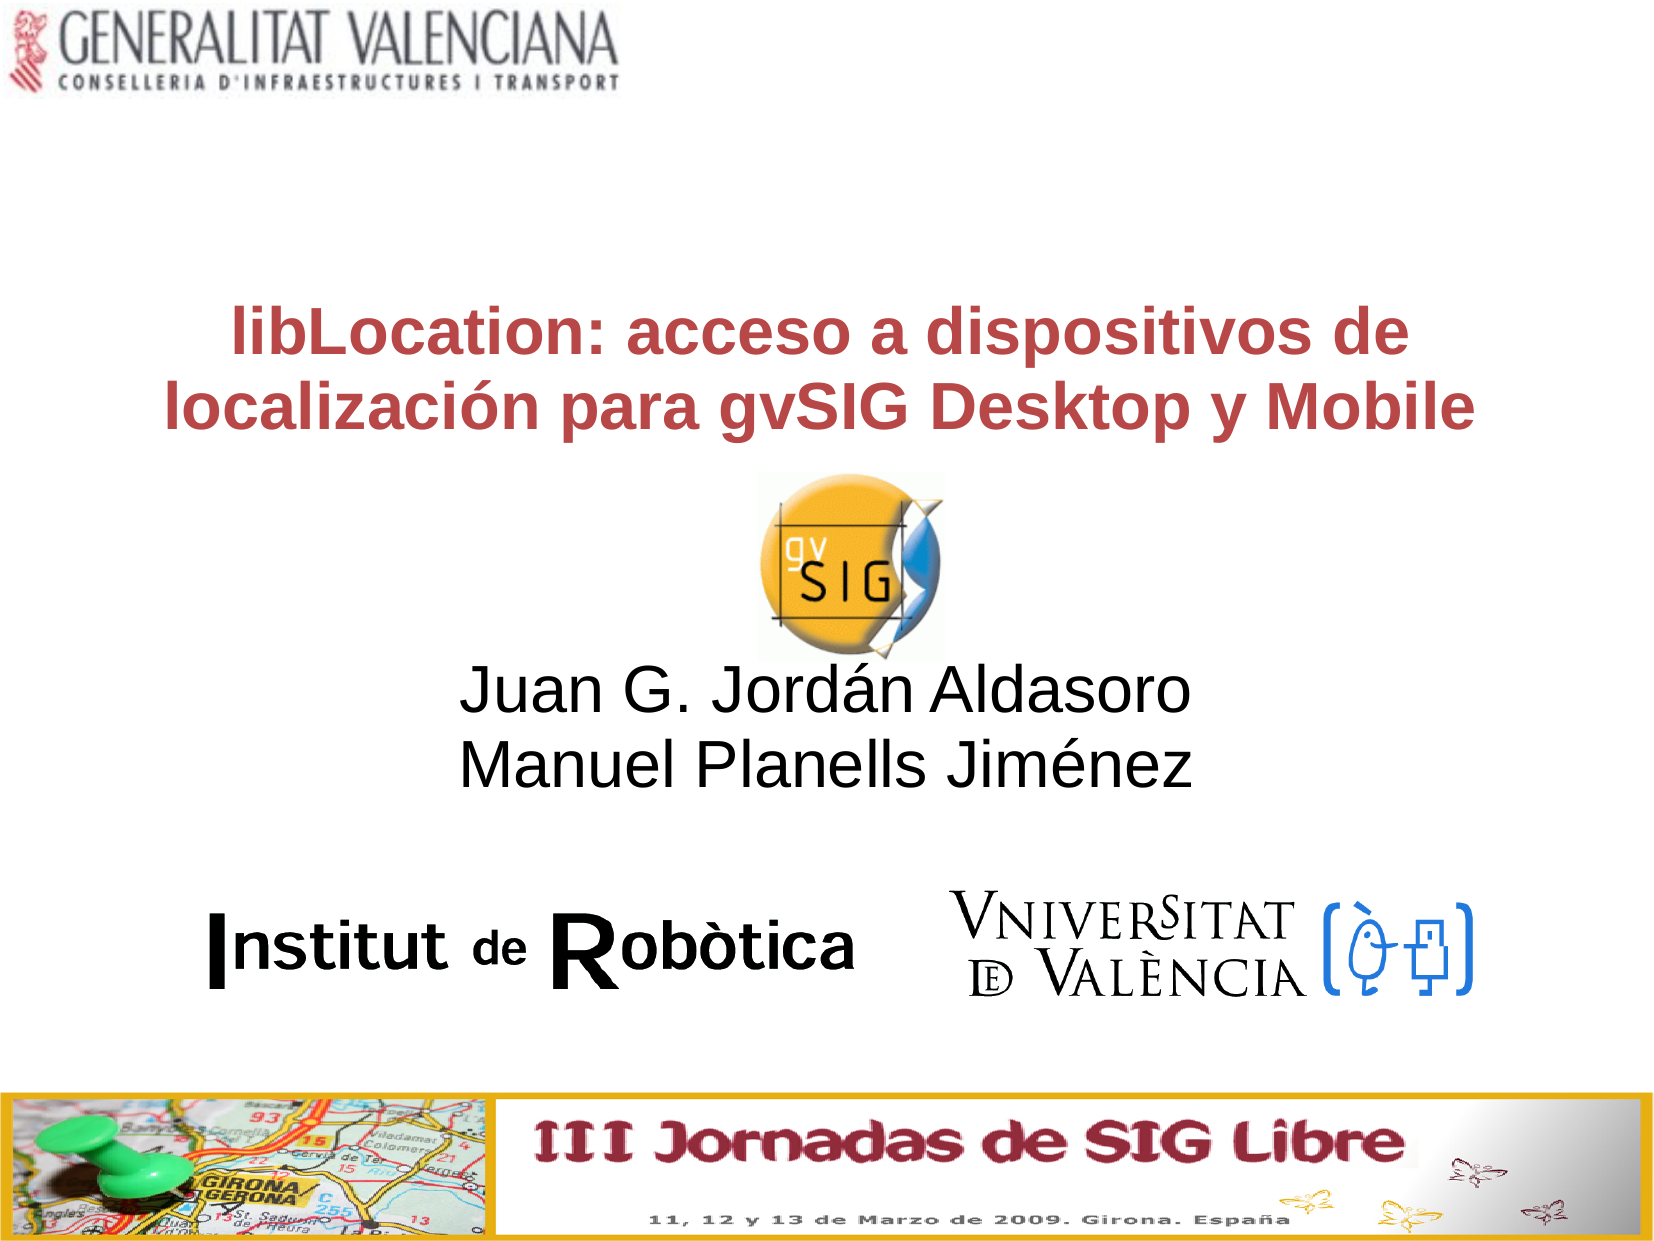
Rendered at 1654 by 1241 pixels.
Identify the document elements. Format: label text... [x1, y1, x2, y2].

picture [944, 885, 1477, 1001]
subtitle Juan G. Jordán Aldasoro Manuel Planells Jiménez [82, 242, 1571, 1062]
picture [195, 896, 857, 996]
picture [3, 3, 629, 100]
picture [0, 1092, 1654, 1241]
